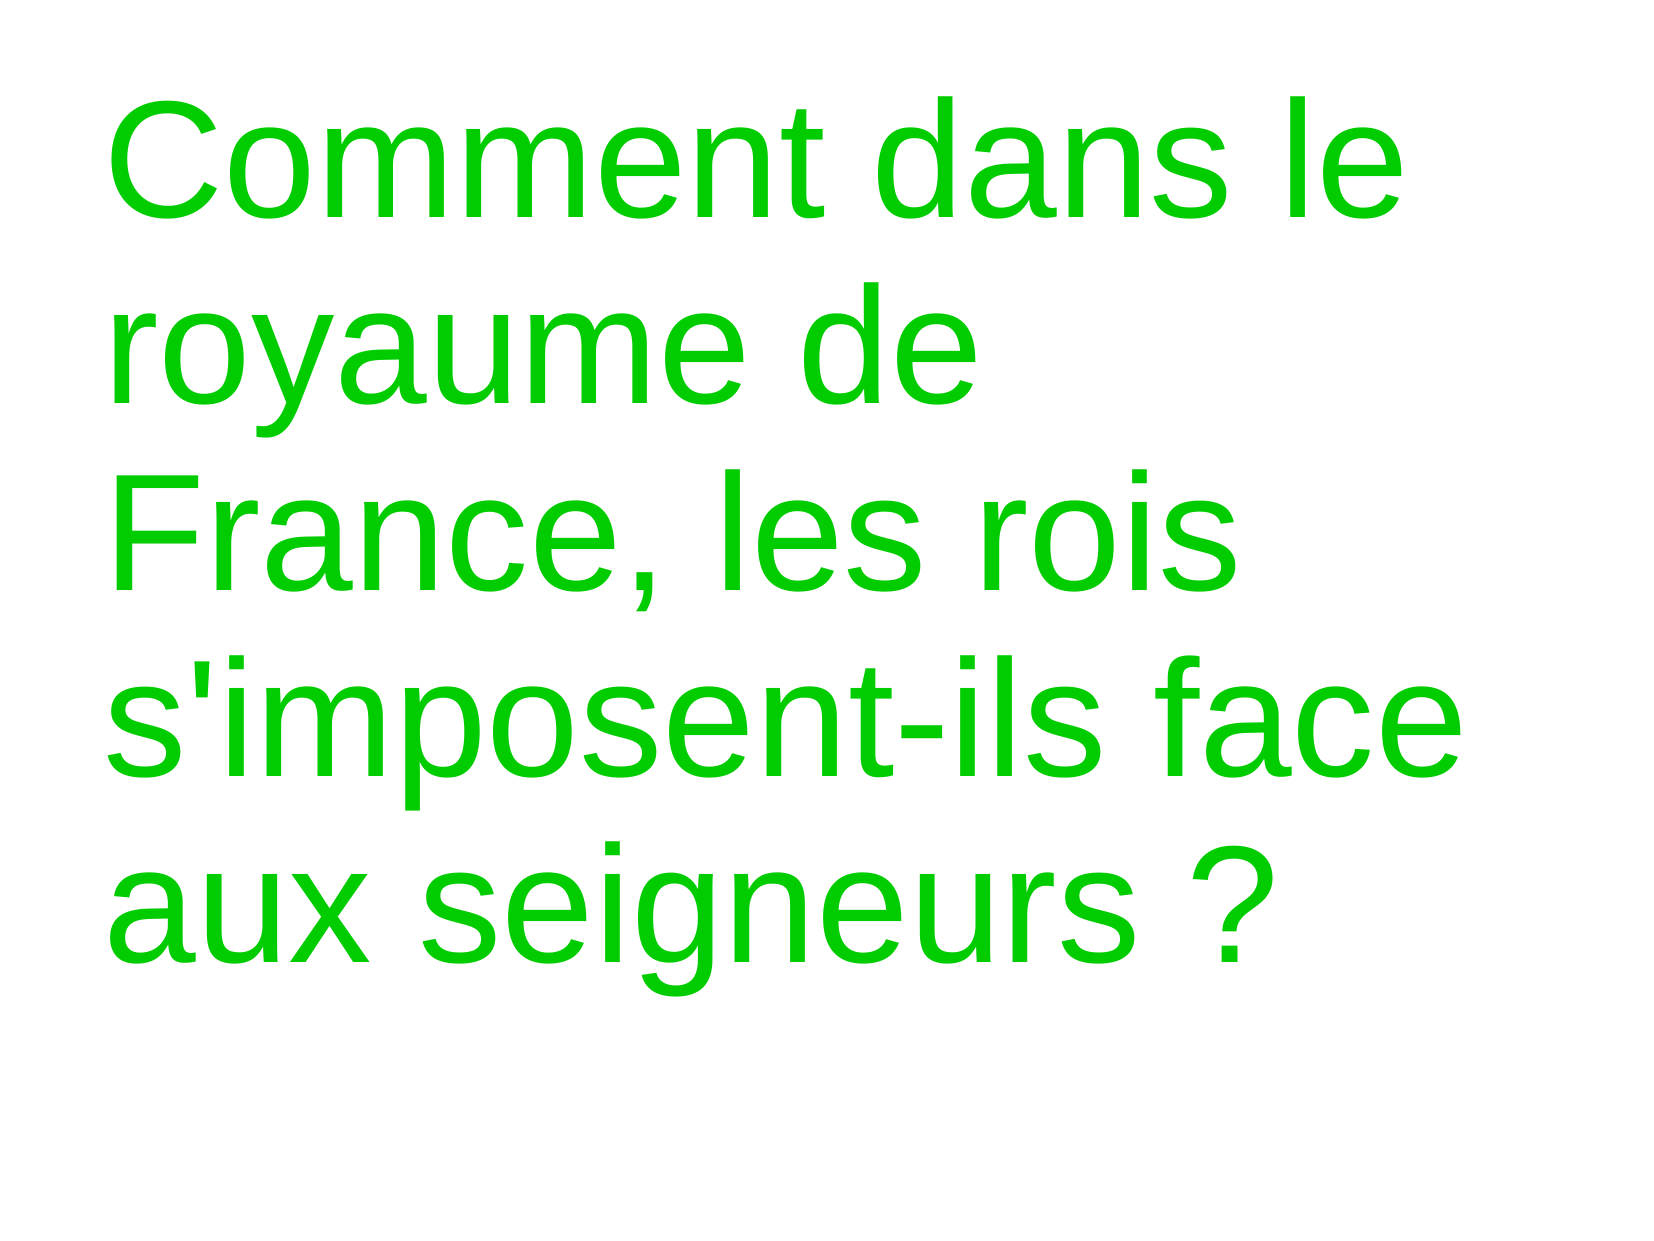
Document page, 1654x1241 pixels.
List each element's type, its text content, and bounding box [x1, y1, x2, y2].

text_box Comment dans le royaume de France, les rois s'imposent-ils face aux seigneurs ? [88, 59, 1536, 1004]
